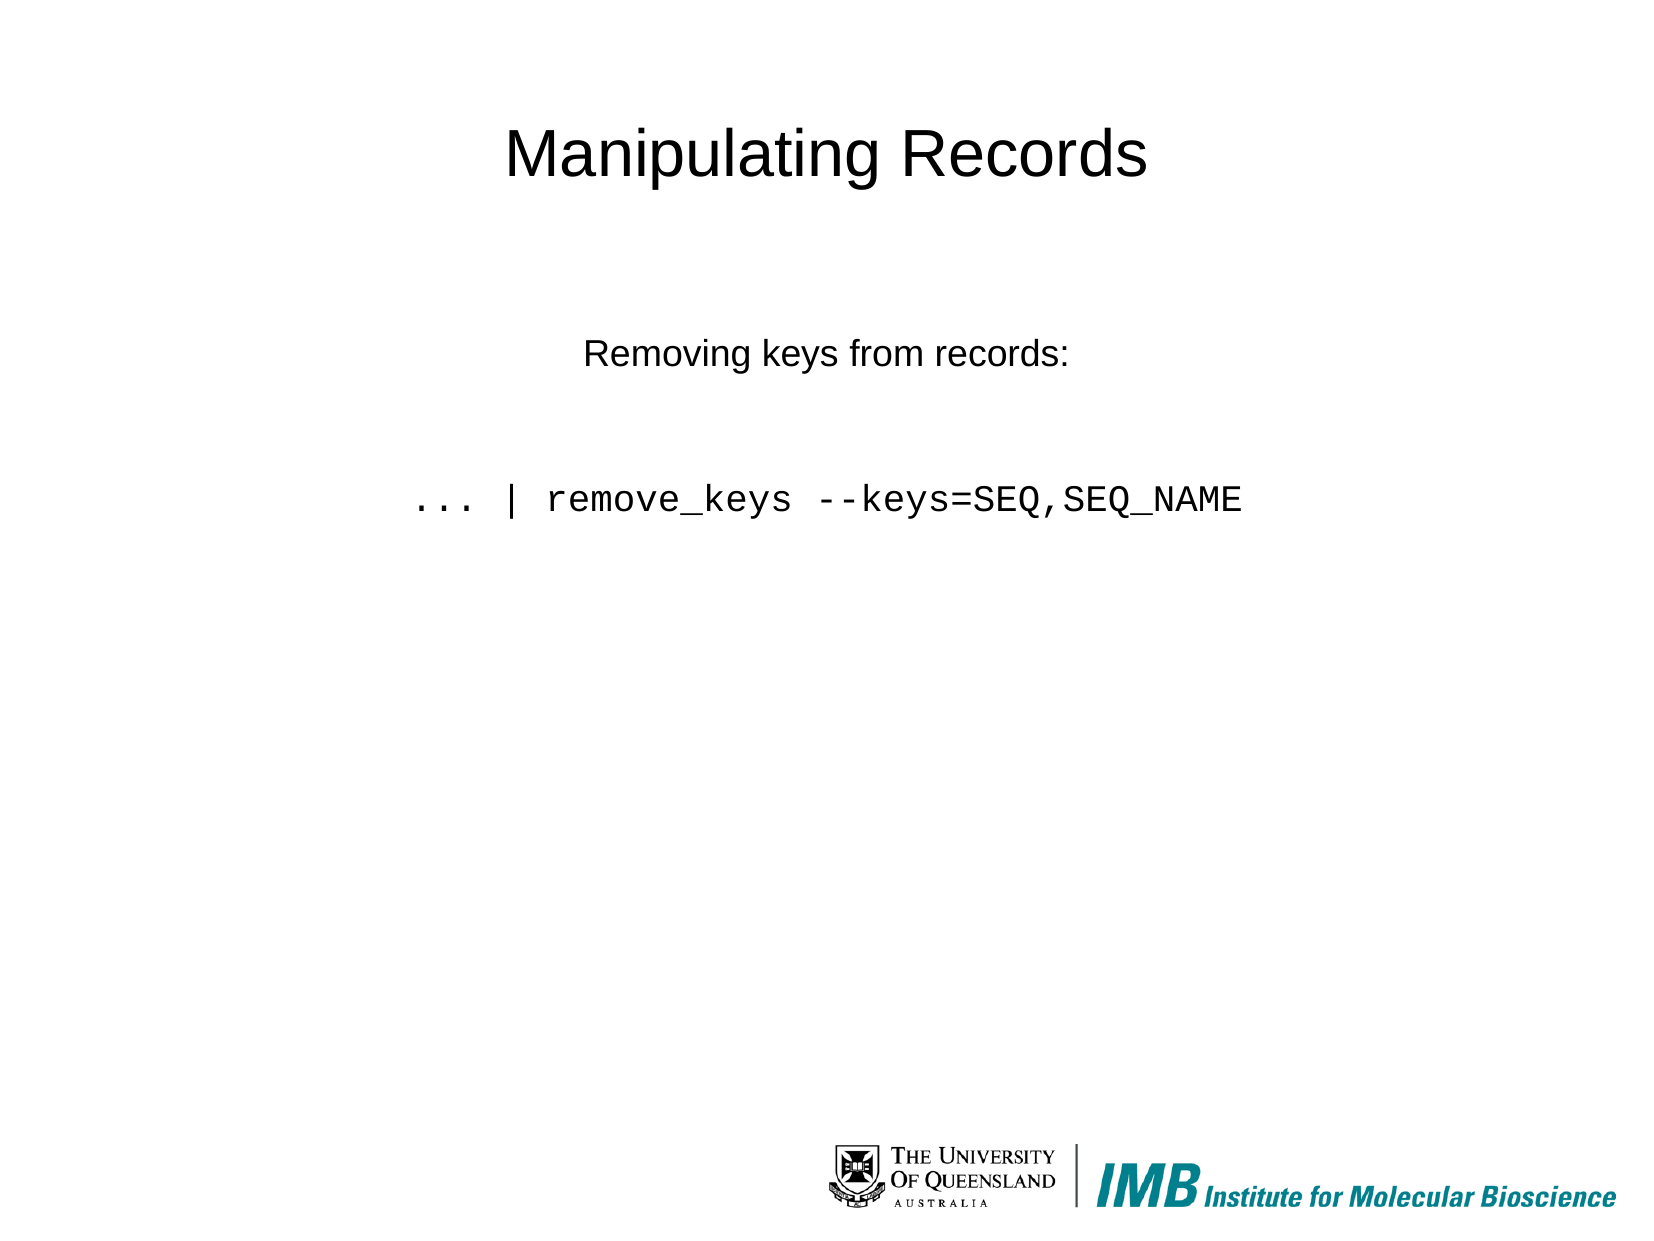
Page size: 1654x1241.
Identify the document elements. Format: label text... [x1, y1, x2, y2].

text_box Removing keys from records: [568, 324, 1086, 382]
picture [826, 1142, 1618, 1211]
text_box ... | remove_keys --keys=SEQ,SEQ_NAME [395, 472, 1258, 531]
title Manipulating Records [82, 56, 1571, 250]
